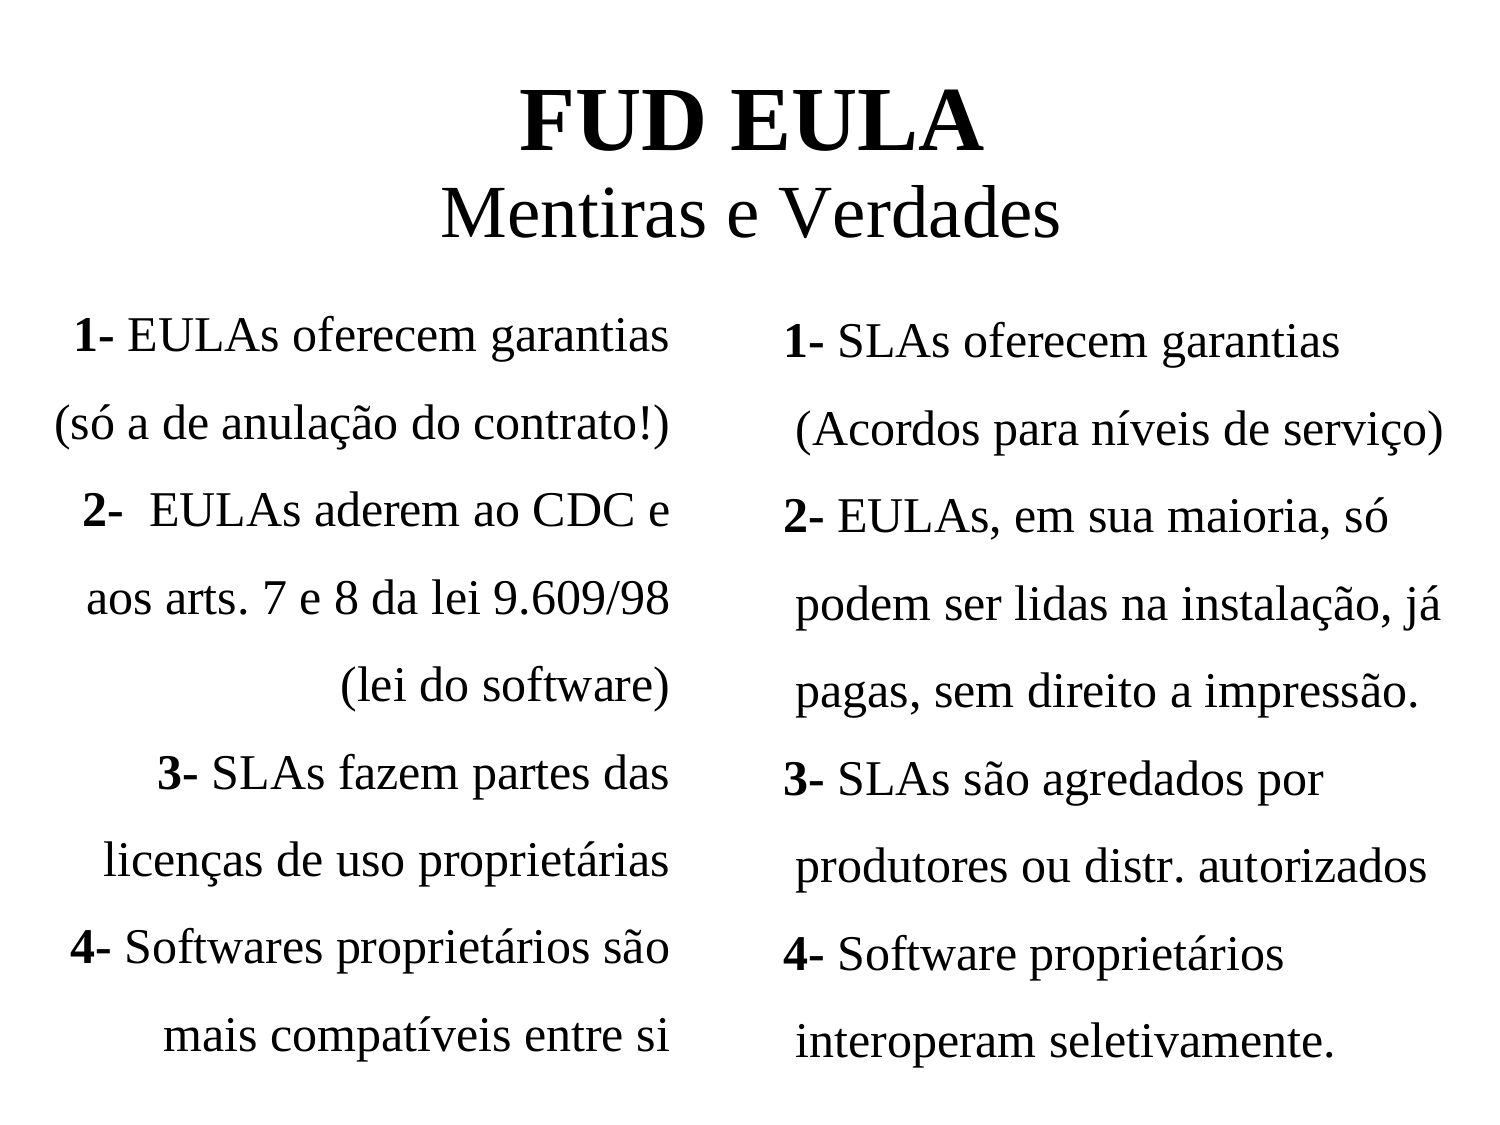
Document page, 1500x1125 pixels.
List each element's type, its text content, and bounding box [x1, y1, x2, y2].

text_box 1- EULAs oferecem garantias (só a de anulação do contrato!) 2- EULAs aderem ao CDC e aos arts. 7 e 8 da lei 9.609/98 (lei do software) 3- SLAs fazem partes das licenças de uso proprietárias 4- Softwares proprietários são mais compatíveis entre si [39, 267, 772, 1125]
title FUD EULA Mentiras e Verdades [45, 61, 1459, 261]
text_box 1- SLAs oferecem garantias (Acordos para níveis de serviço) 2- EULAs, em sua maioria, só podem ser lidas na instalação, já pagas, sem direito a impressão. 3- SLAs são agredados por produtores ou distr. autorizados 4- Software proprietários interoperam seletivamente. [772, 273, 1500, 1077]
